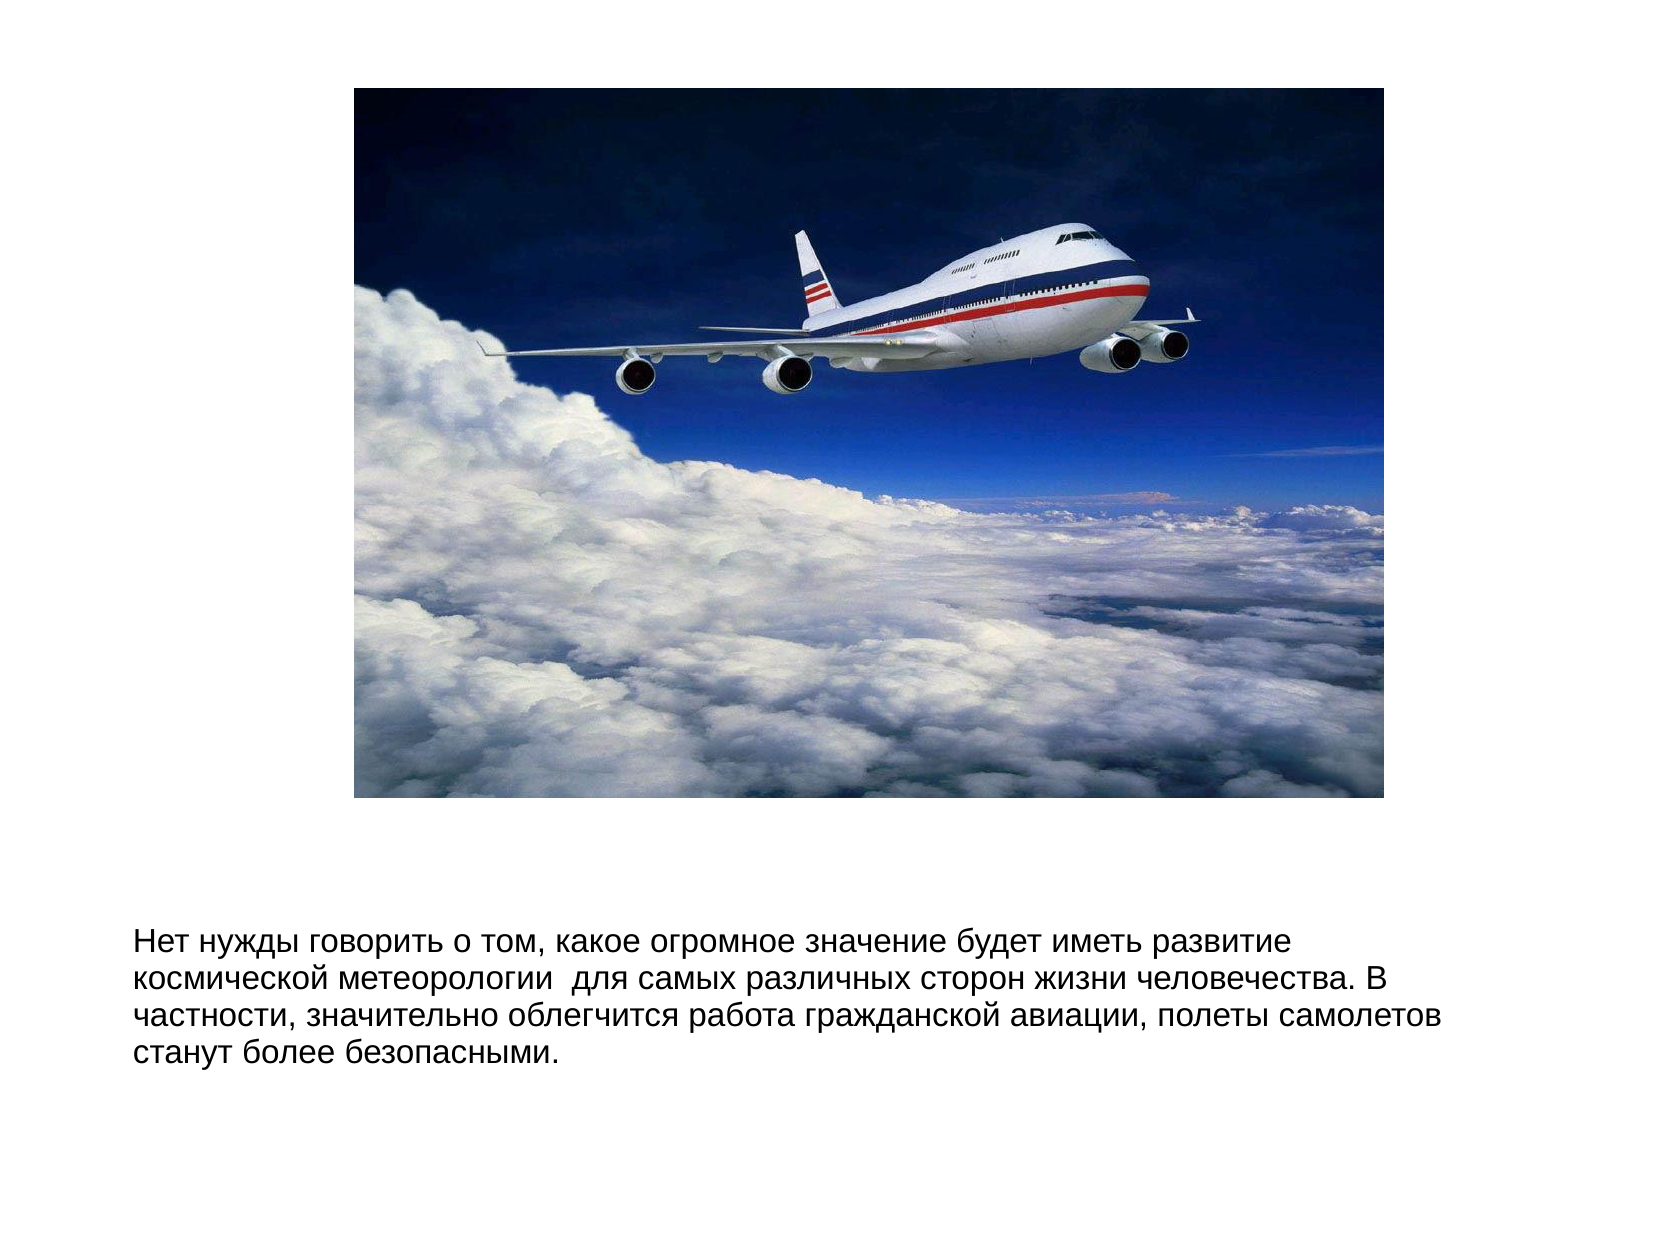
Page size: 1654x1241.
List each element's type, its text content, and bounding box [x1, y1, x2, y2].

picture [354, 88, 1384, 798]
text_box Нет нужды говорить о том, какое огромное значение будет иметь развитие космической метеорологии для самых различных сторон жизни человечества. В частности, значительно облегчится работа гражданской авиации, полеты самолетов станут более безопасными. [118, 915, 1486, 1128]
